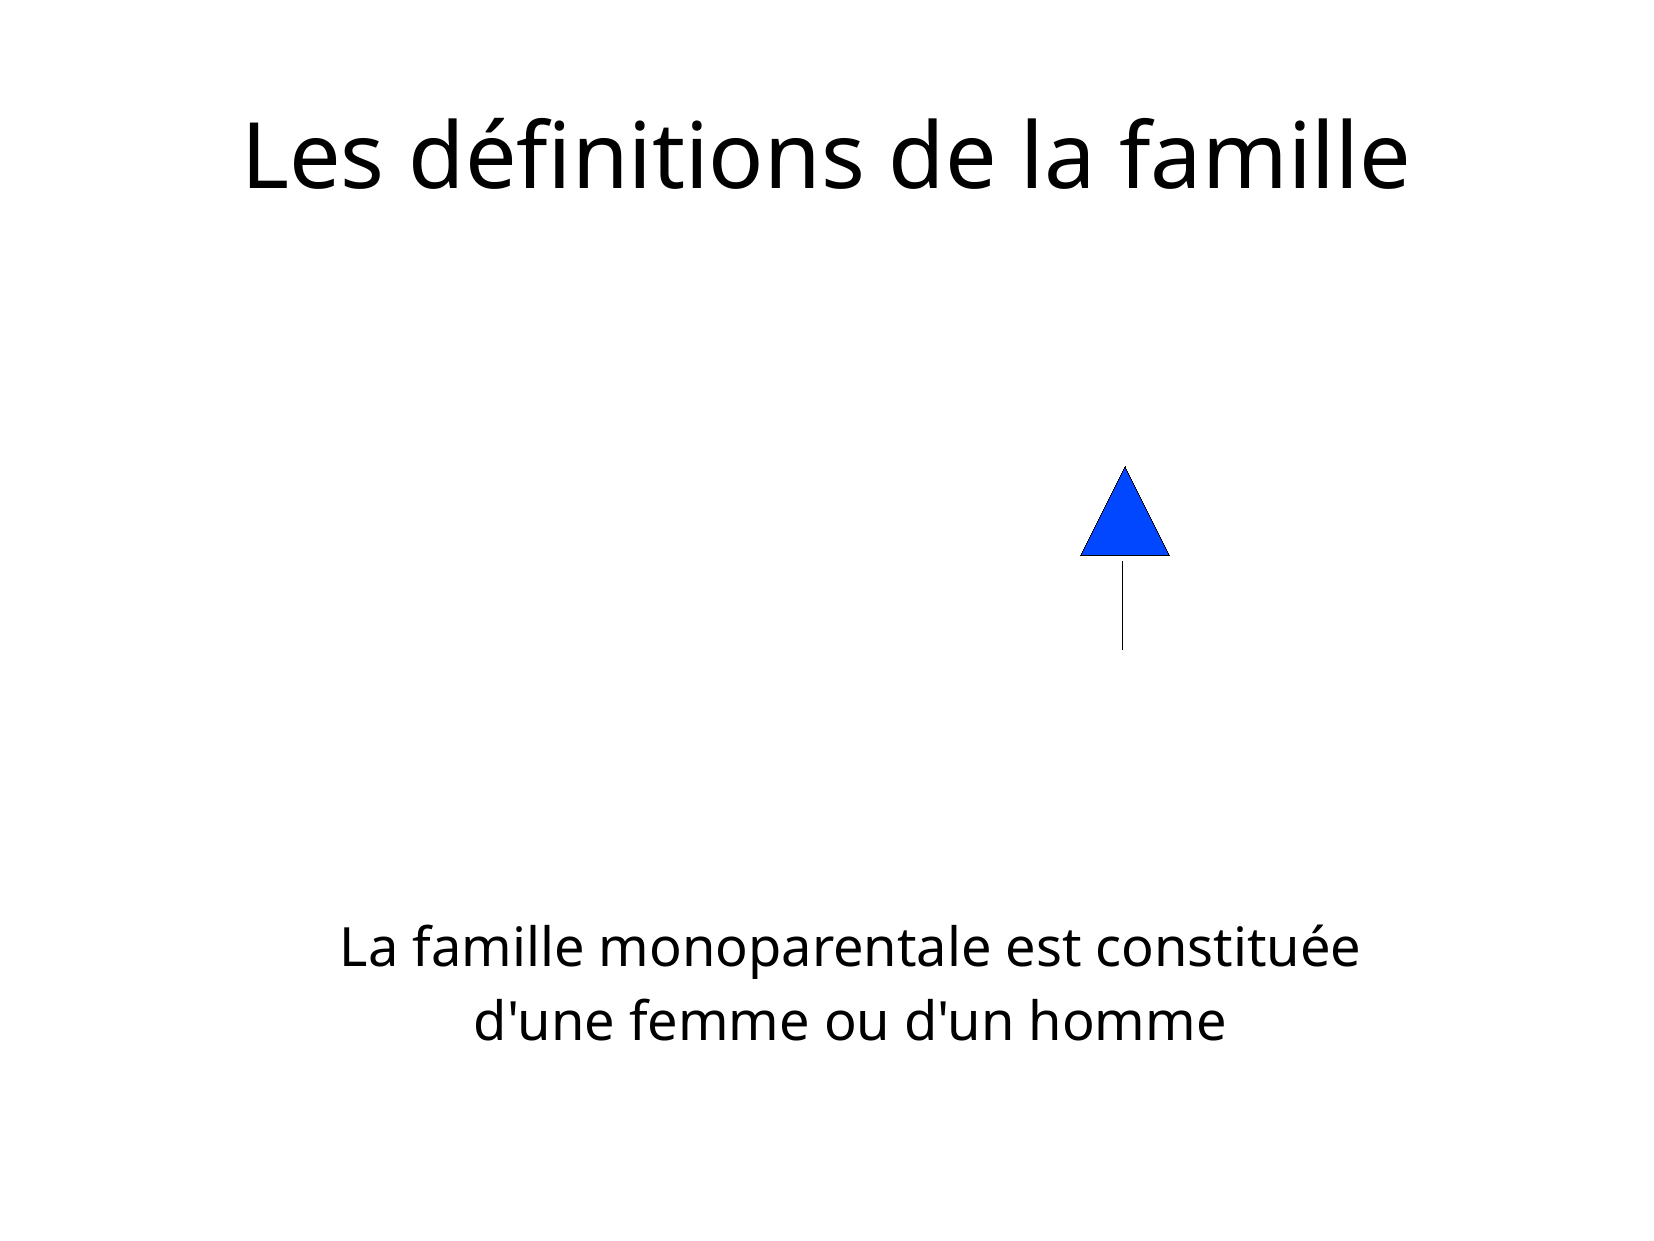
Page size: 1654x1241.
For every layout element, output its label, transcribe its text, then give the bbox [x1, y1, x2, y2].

text_box La famille monoparentale est constituée d'une femme ou d'un homme [324, 912, 1232, 1052]
title Les définitions de la famille [82, 49, 1571, 257]
text_box [1080, 466, 1170, 556]
